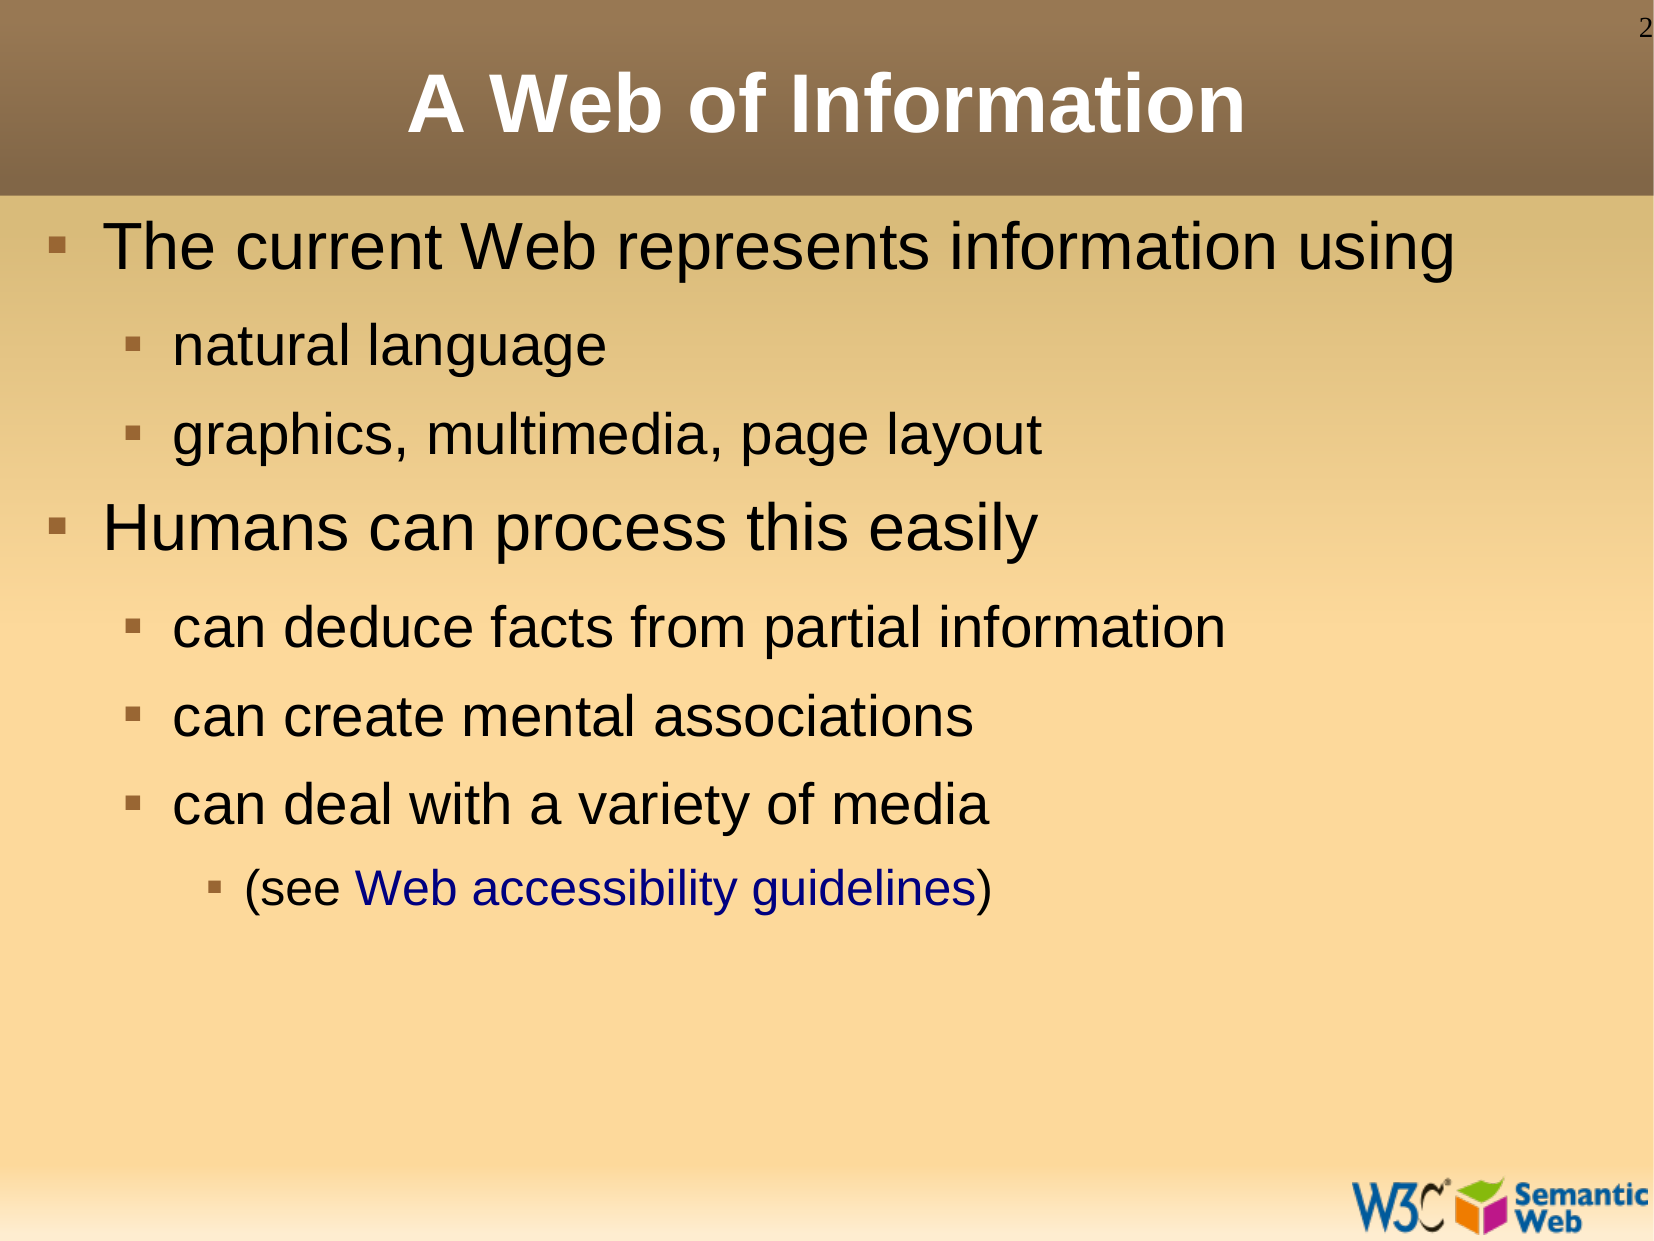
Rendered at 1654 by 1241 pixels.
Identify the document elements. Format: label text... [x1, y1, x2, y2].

picture [0, 208, 1654, 1241]
list The current Web represents information using natural language graphics, multimedia, page layout Humans can process this easily can deduce facts from partial information can create mental associations can deal with a variety of media (see Web accessibility guidelines) [31, 208, 1626, 1180]
title A Web of Information [0, 0, 1654, 208]
